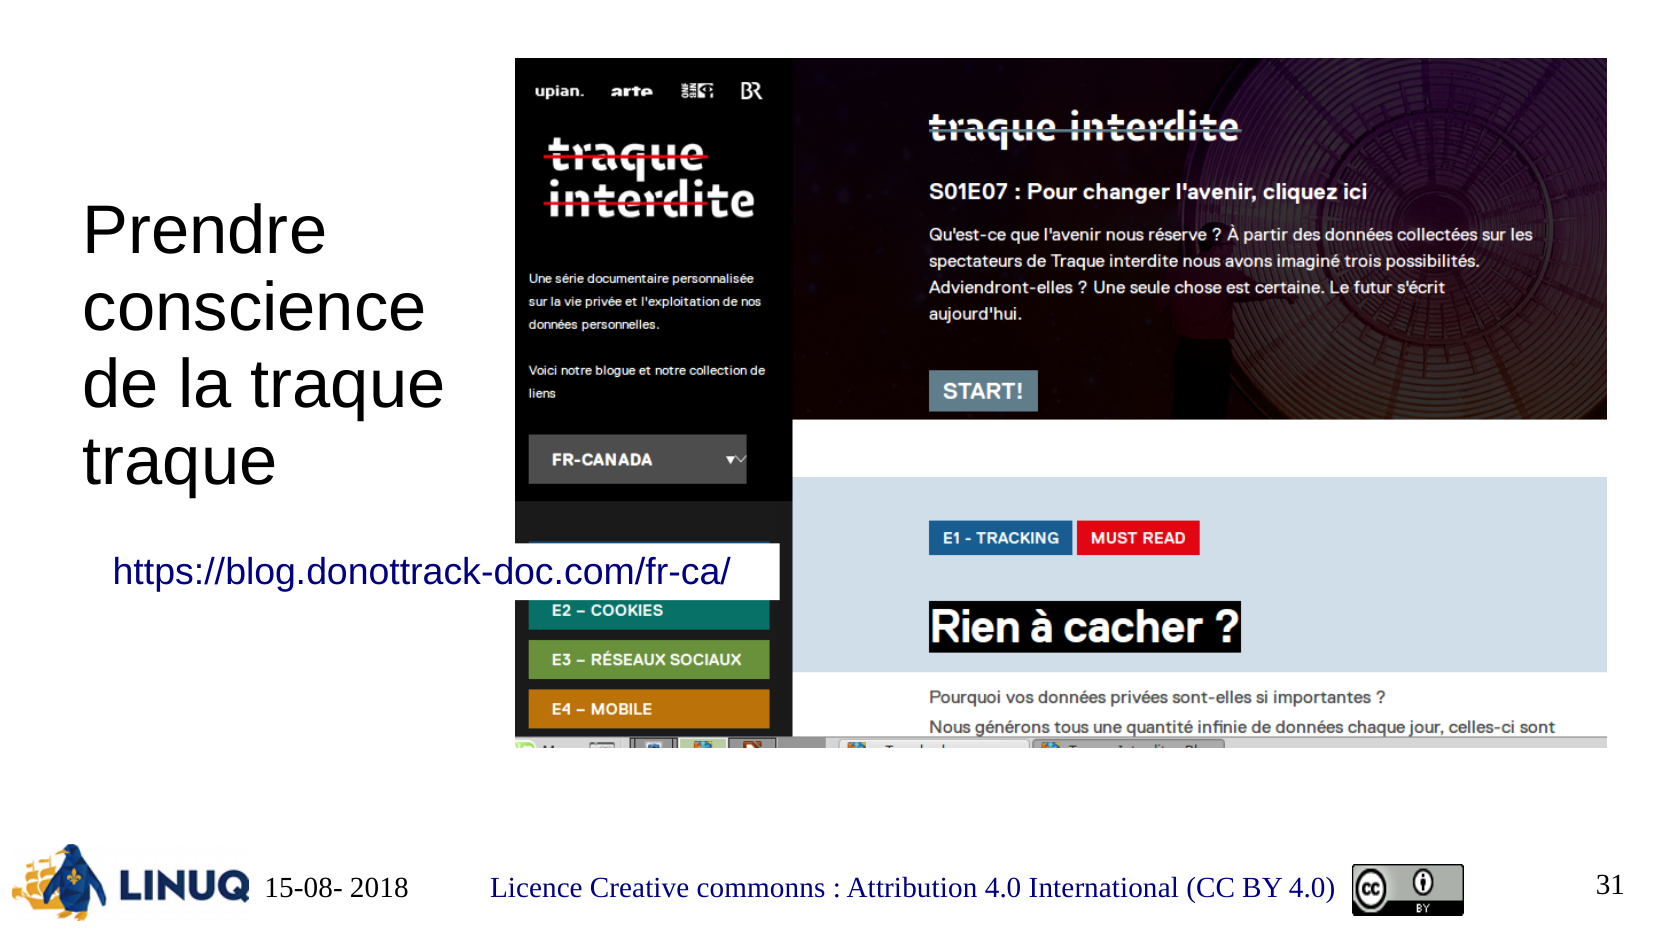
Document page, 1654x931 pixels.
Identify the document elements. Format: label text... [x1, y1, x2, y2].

picture [1352, 864, 1464, 916]
picture [11, 844, 249, 921]
text_box https://blog.donottrack-doc.com/fr-ca/ [97, 543, 780, 601]
picture [515, 58, 1607, 748]
title Prendre conscience de la traque traque [82, 191, 497, 499]
